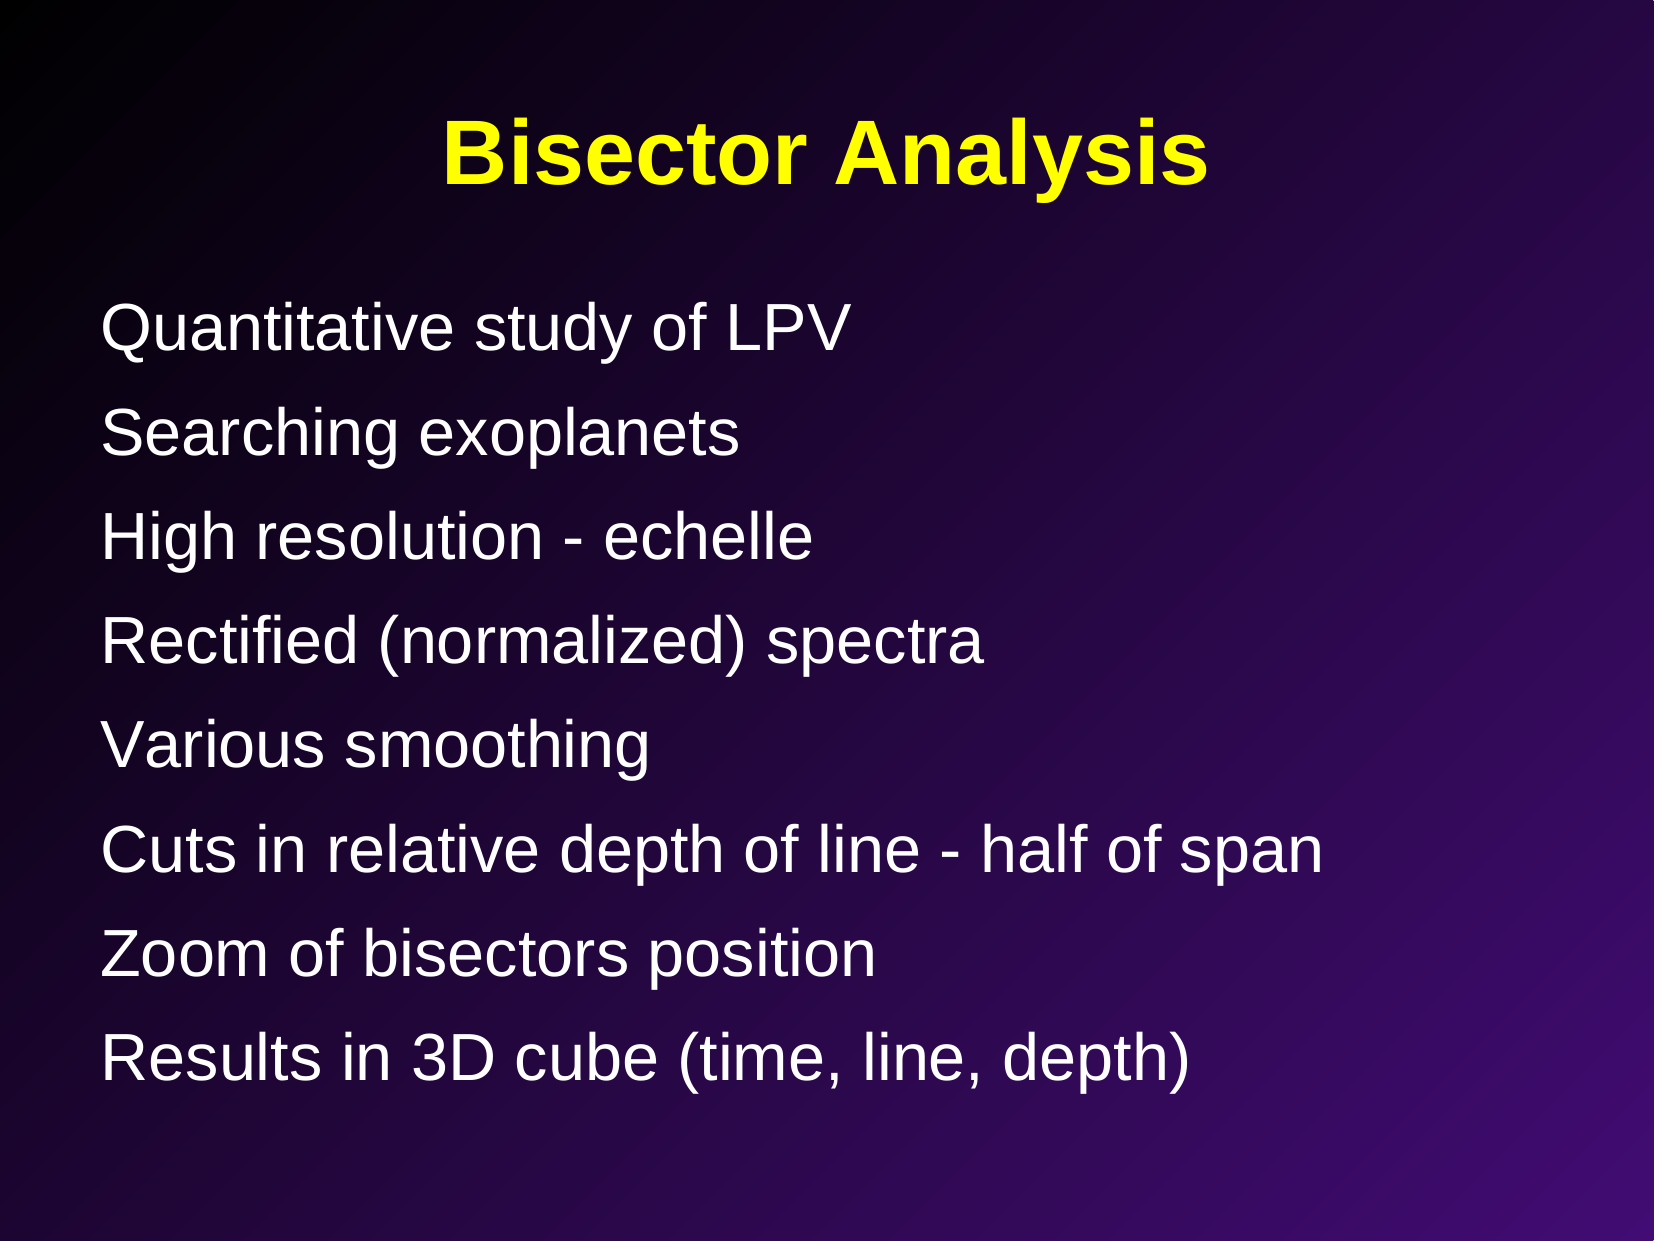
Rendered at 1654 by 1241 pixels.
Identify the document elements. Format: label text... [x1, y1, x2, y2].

list Quantitative study of LPV Searching exoplanets High resolution - echelle Rectified (normalized) spectra Various smoothing Cuts in relative depth of line - half of span Zoom of bisectors position Results in 3D cube (time, line, depth) [82, 290, 1571, 1096]
title Bisector Analysis [82, 49, 1571, 257]
